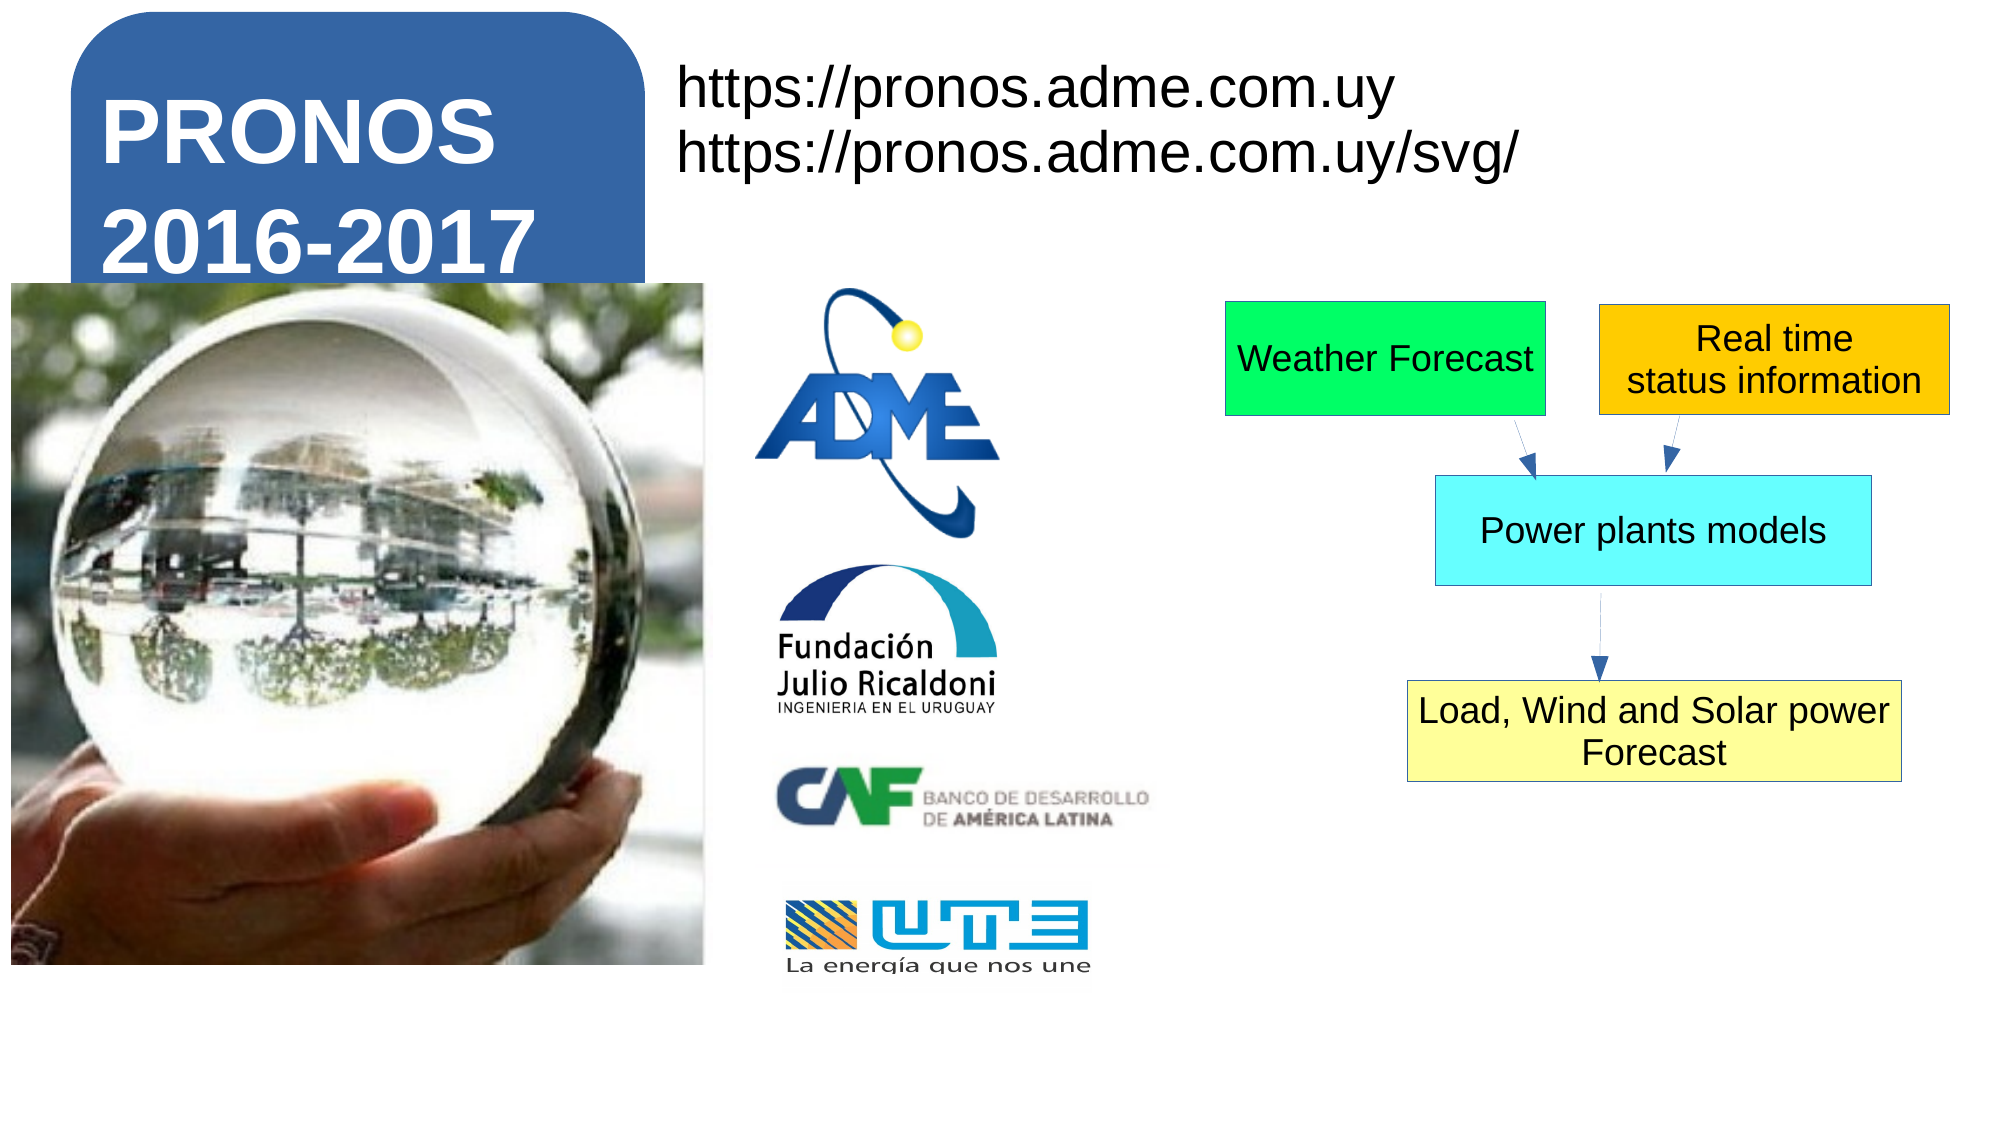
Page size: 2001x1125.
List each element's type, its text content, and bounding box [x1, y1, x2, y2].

picture [11, 283, 713, 966]
text_box https://pronos.adme.com.uy https://pronos.adme.com.uy/svg/ [661, 47, 1615, 213]
text_box Power plants models [1435, 475, 1872, 586]
picture [755, 288, 1008, 544]
text_box Weather Forecast [1225, 301, 1546, 416]
picture [782, 881, 1092, 993]
text_box Load, Wind and Solar power Forecast [1407, 680, 1902, 782]
text_box Real time status information [1599, 304, 1950, 415]
picture [755, 748, 1170, 868]
text_box PRONOS 2016-2017 [70, 11, 645, 283]
picture [770, 563, 1004, 721]
